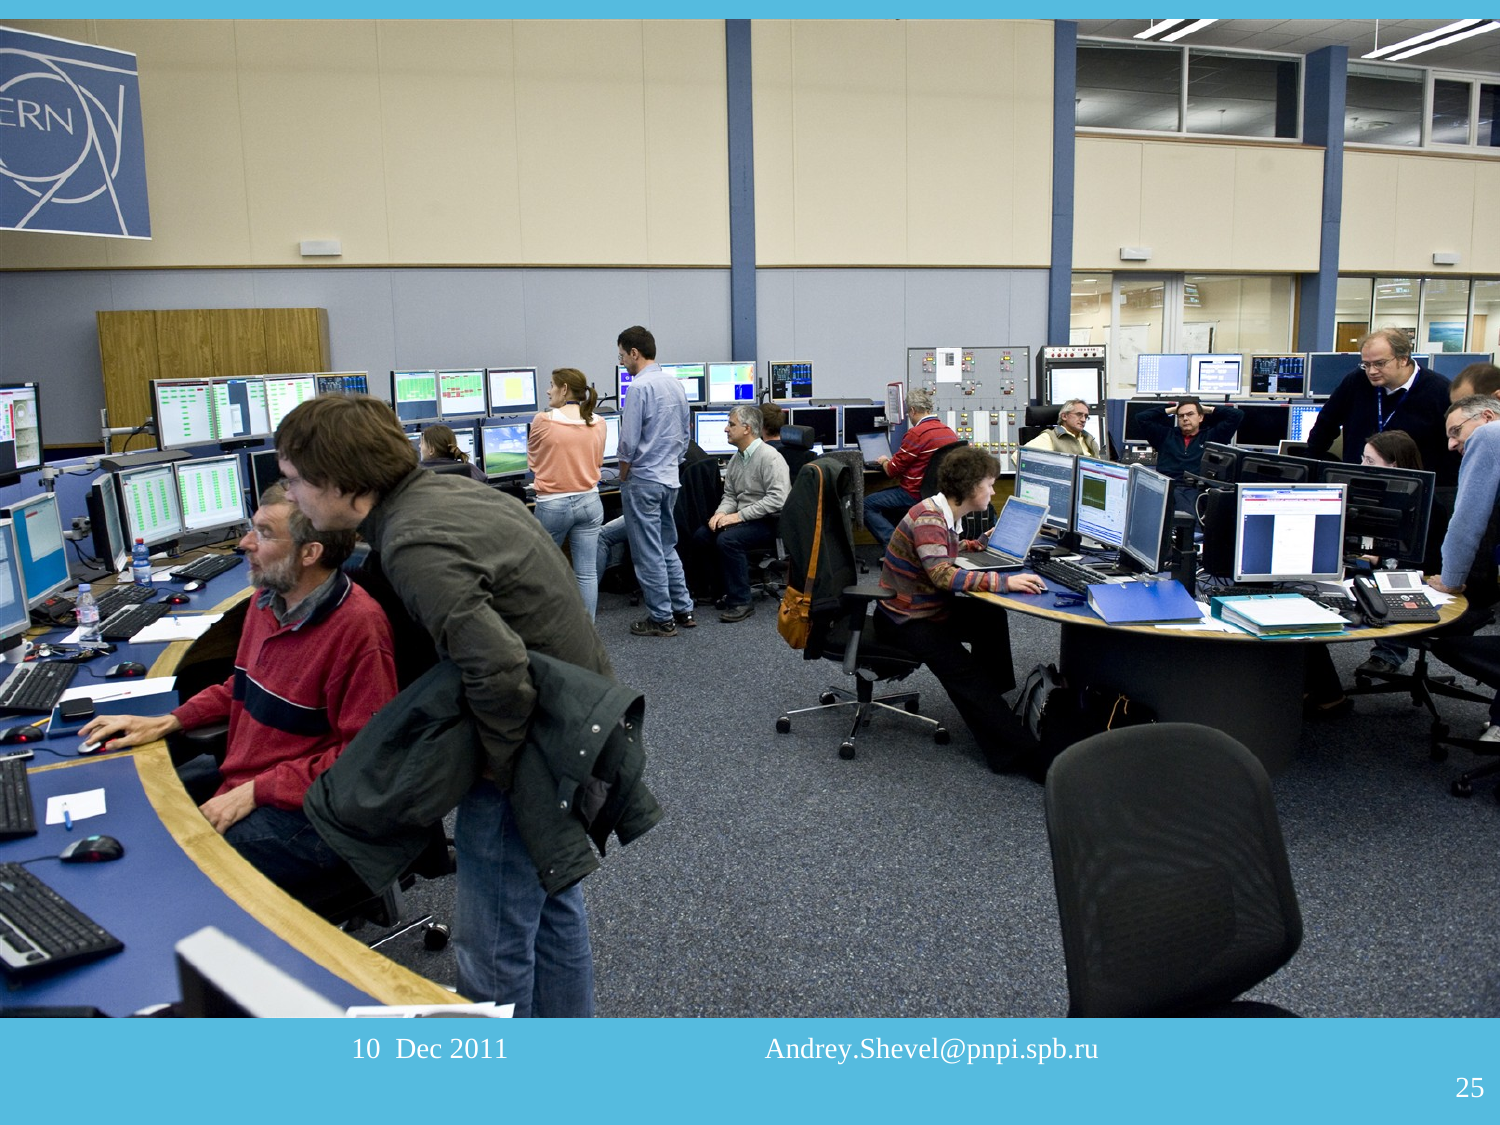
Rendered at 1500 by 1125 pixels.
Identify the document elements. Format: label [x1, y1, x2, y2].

picture [0, 19, 1500, 1018]
